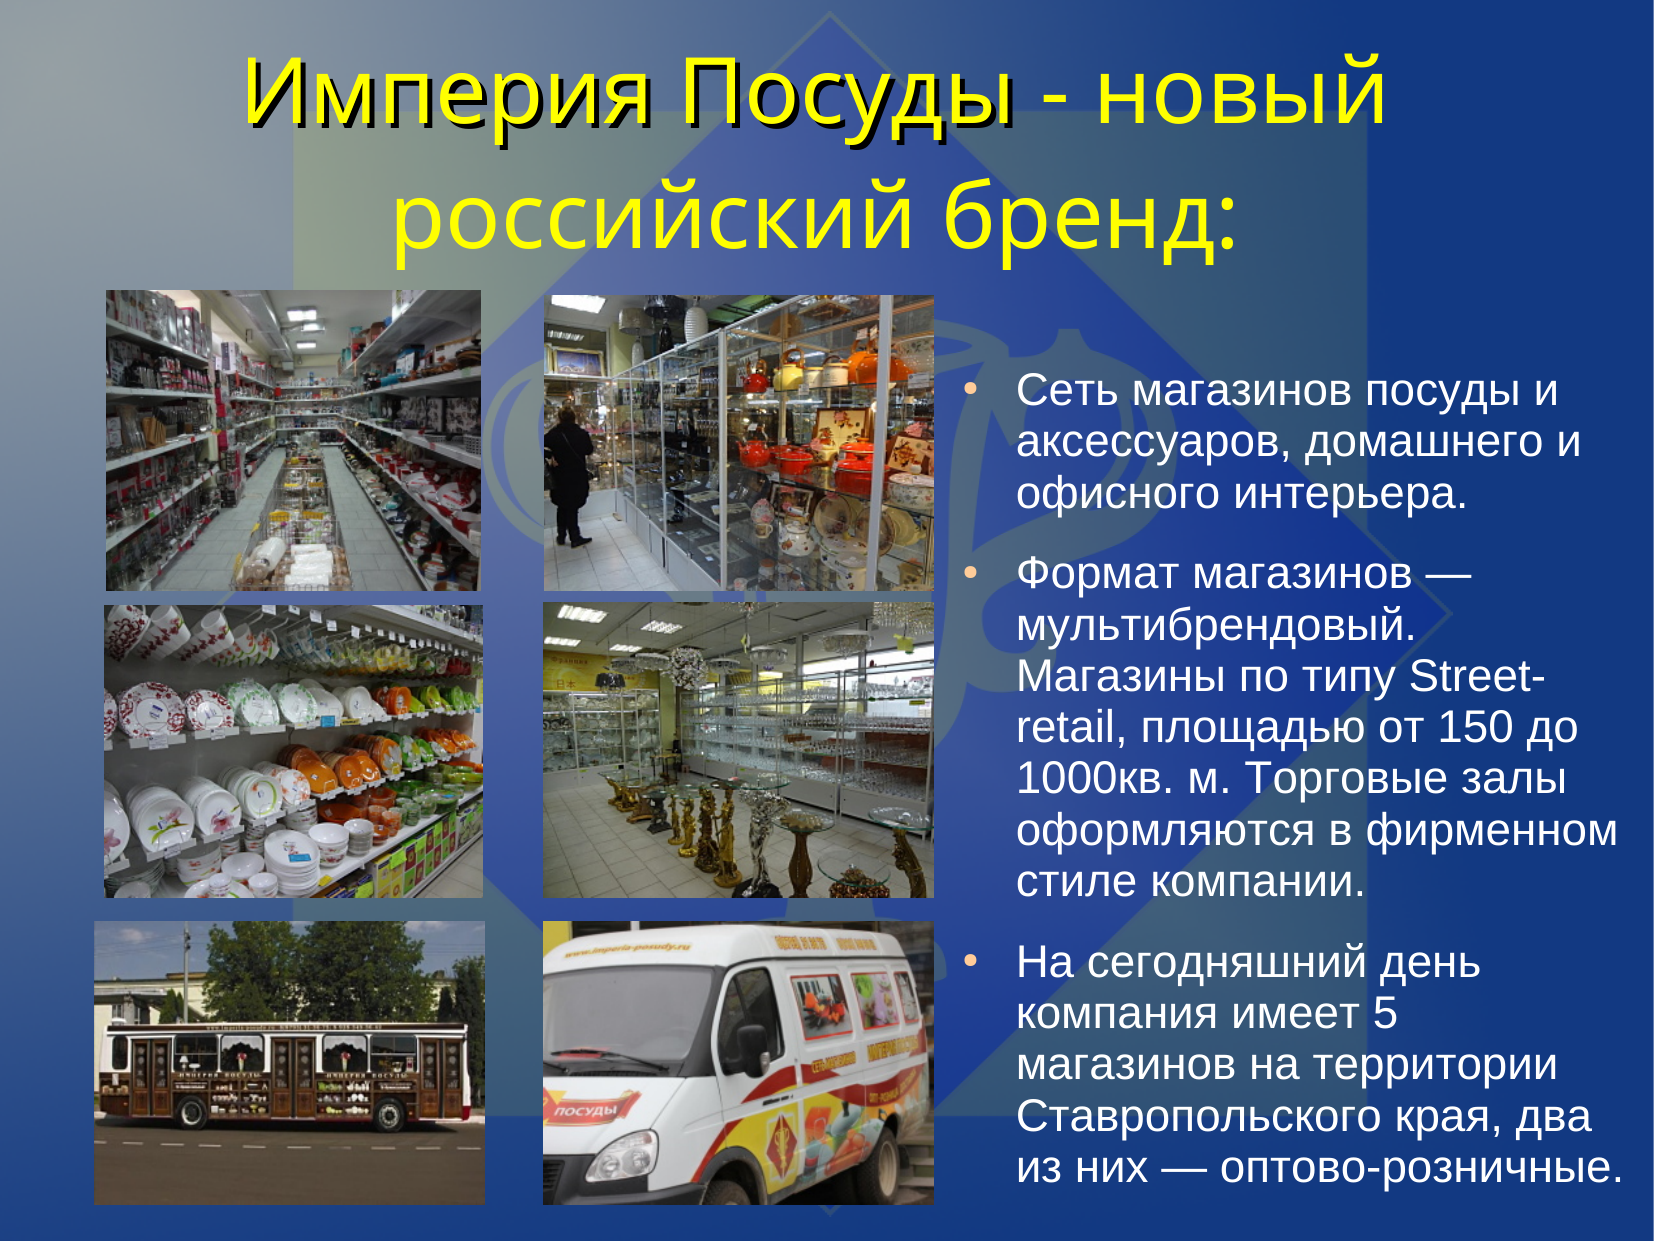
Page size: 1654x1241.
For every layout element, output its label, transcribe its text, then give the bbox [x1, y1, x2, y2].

list [82, 290, 809, 1010]
picture [0, 0, 1654, 1241]
title Империя Посуды - новый российский бренд: [70, 21, 1560, 281]
list Сеть магазинов посуды и аксессуаров, домашнего и офисного интерьера. Формат магазинов — мультибрендовый. Магазины по типу Street-retail, площадью от 150 до 1000кв. м. Торговые залы оформляются в фирменном стиле компании. На сегодняшний день компания имеет 5 магазинов на территории Ставропольского края, два из них — оптово-розничные. [944, 364, 1630, 1189]
